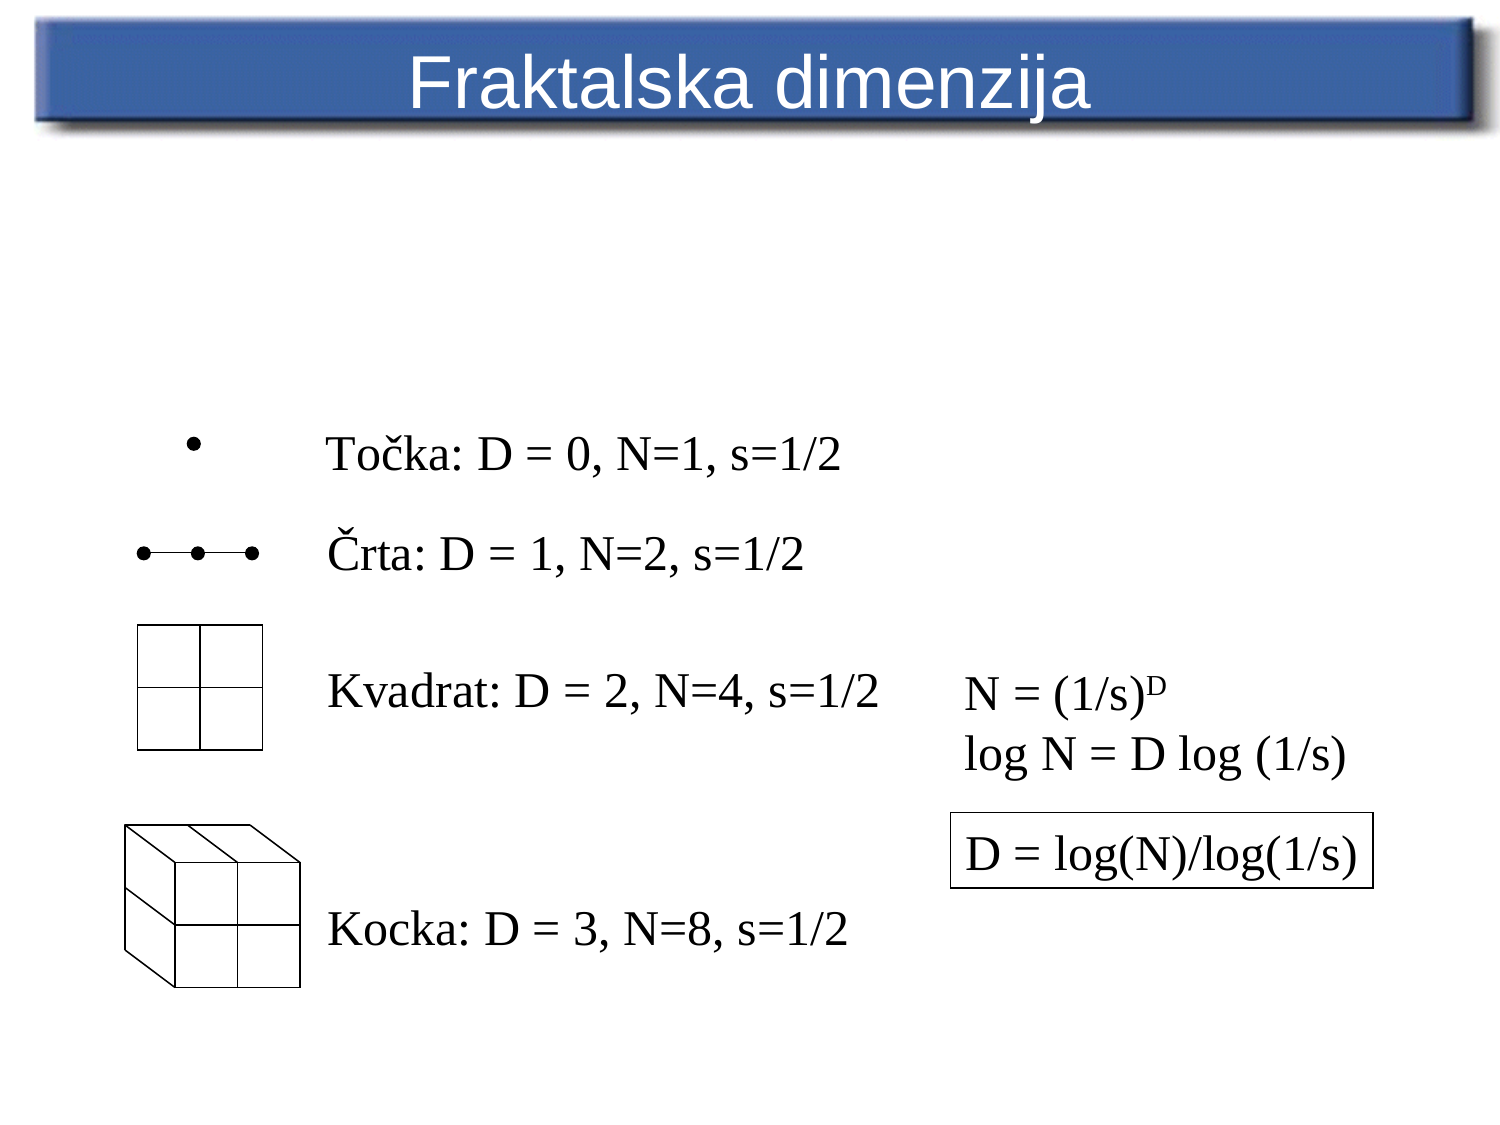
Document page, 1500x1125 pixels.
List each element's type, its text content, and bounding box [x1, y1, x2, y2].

text_box D = log(N)/log(1/s) [950, 812, 1374, 888]
title Fraktalska dimenzija [75, 26, 1426, 132]
text_box [137, 547, 151, 560]
text_box Kvadrat: D = 2, N=4, s=1/2 [312, 649, 896, 726]
text_box [245, 547, 259, 560]
text_box Črta: D = 1, N=2, s=1/2 [312, 512, 821, 588]
text_box N = (1/s)D log N = D log (1/s) [950, 652, 1363, 789]
text_box Kocka: D = 3, N=8, s=1/2 [312, 887, 865, 963]
text_box [191, 547, 205, 560]
picture [33, 14, 1500, 141]
text_box Točka: D = 0, N=1, s=1/2 [311, 412, 858, 488]
text_box [187, 437, 201, 451]
